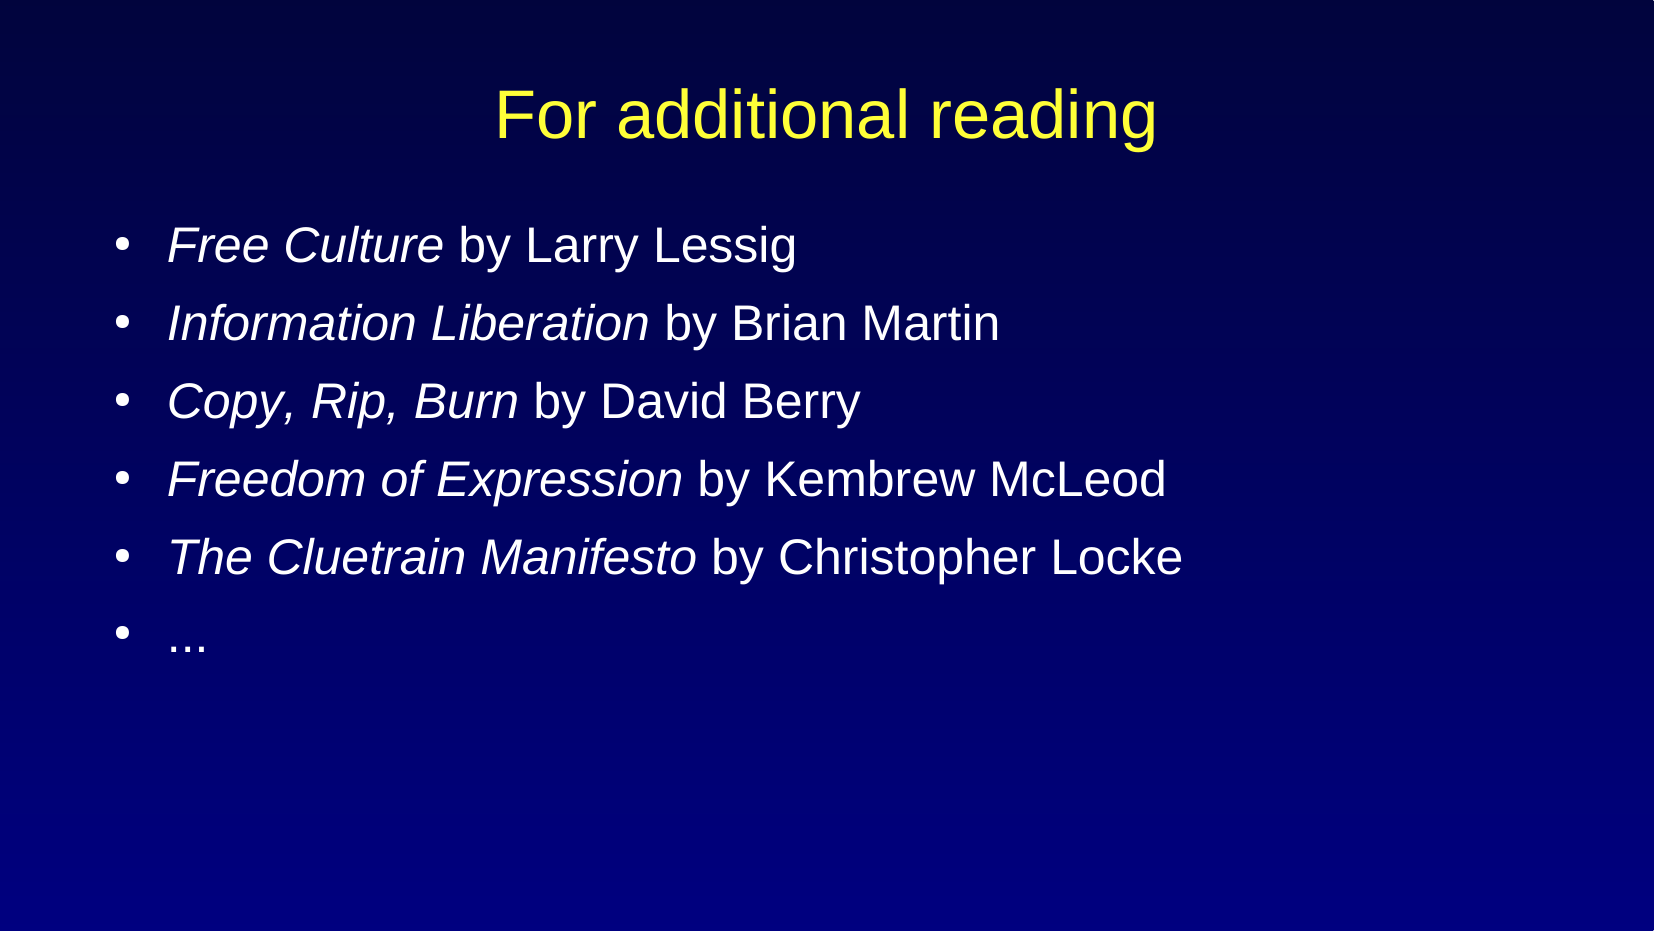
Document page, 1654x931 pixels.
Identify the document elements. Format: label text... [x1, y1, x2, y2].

title For additional reading [82, 37, 1571, 193]
list Free Culture by Larry Lessig Information Liberation by Brian Martin Copy, Rip, Burn by David Berry Freedom of Expression by Kembrew McLeod The Cluetrain Manifesto by Christopher Locke ... [82, 217, 1571, 758]
